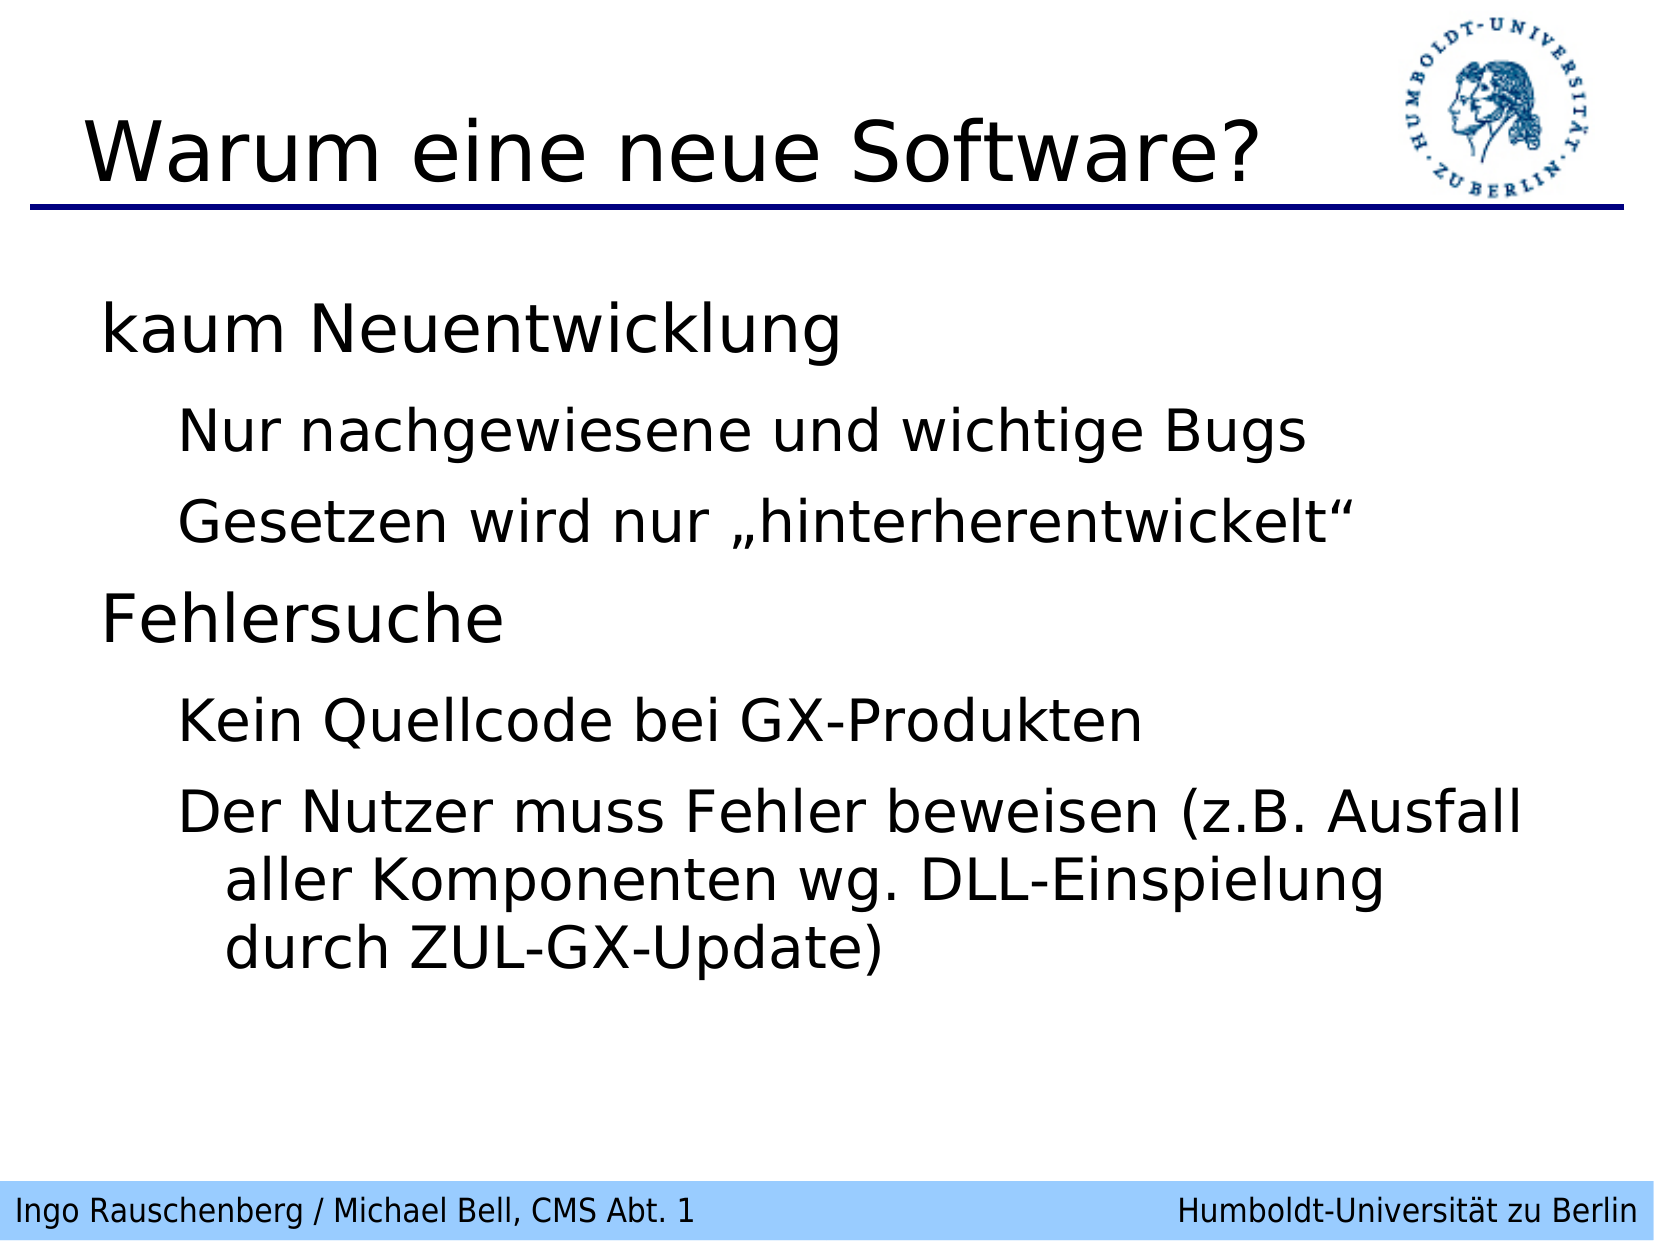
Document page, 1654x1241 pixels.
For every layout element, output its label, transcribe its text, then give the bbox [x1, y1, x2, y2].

title Warum eine neue Software? [82, 56, 1571, 250]
picture [1398, 10, 1595, 204]
list kaum Neuentwicklung Nur nachgewiesene und wichtige Bugs Gesetzen wird nur „hinterherentwickelt“ Fehlersuche Kein Quellcode bei GX-Produkten Der Nutzer muss Fehler beweisen (z.B. Ausfall aller Komponenten wg. DLL-Einspielung durch ZUL-GX-Update) [82, 290, 1571, 1094]
text_box Ingo Rauschenberg / Michael Bell, CMS Abt. 1 [0, 1181, 826, 1241]
text_box Humboldt-Universität zu Berlin [826, 1181, 1654, 1241]
